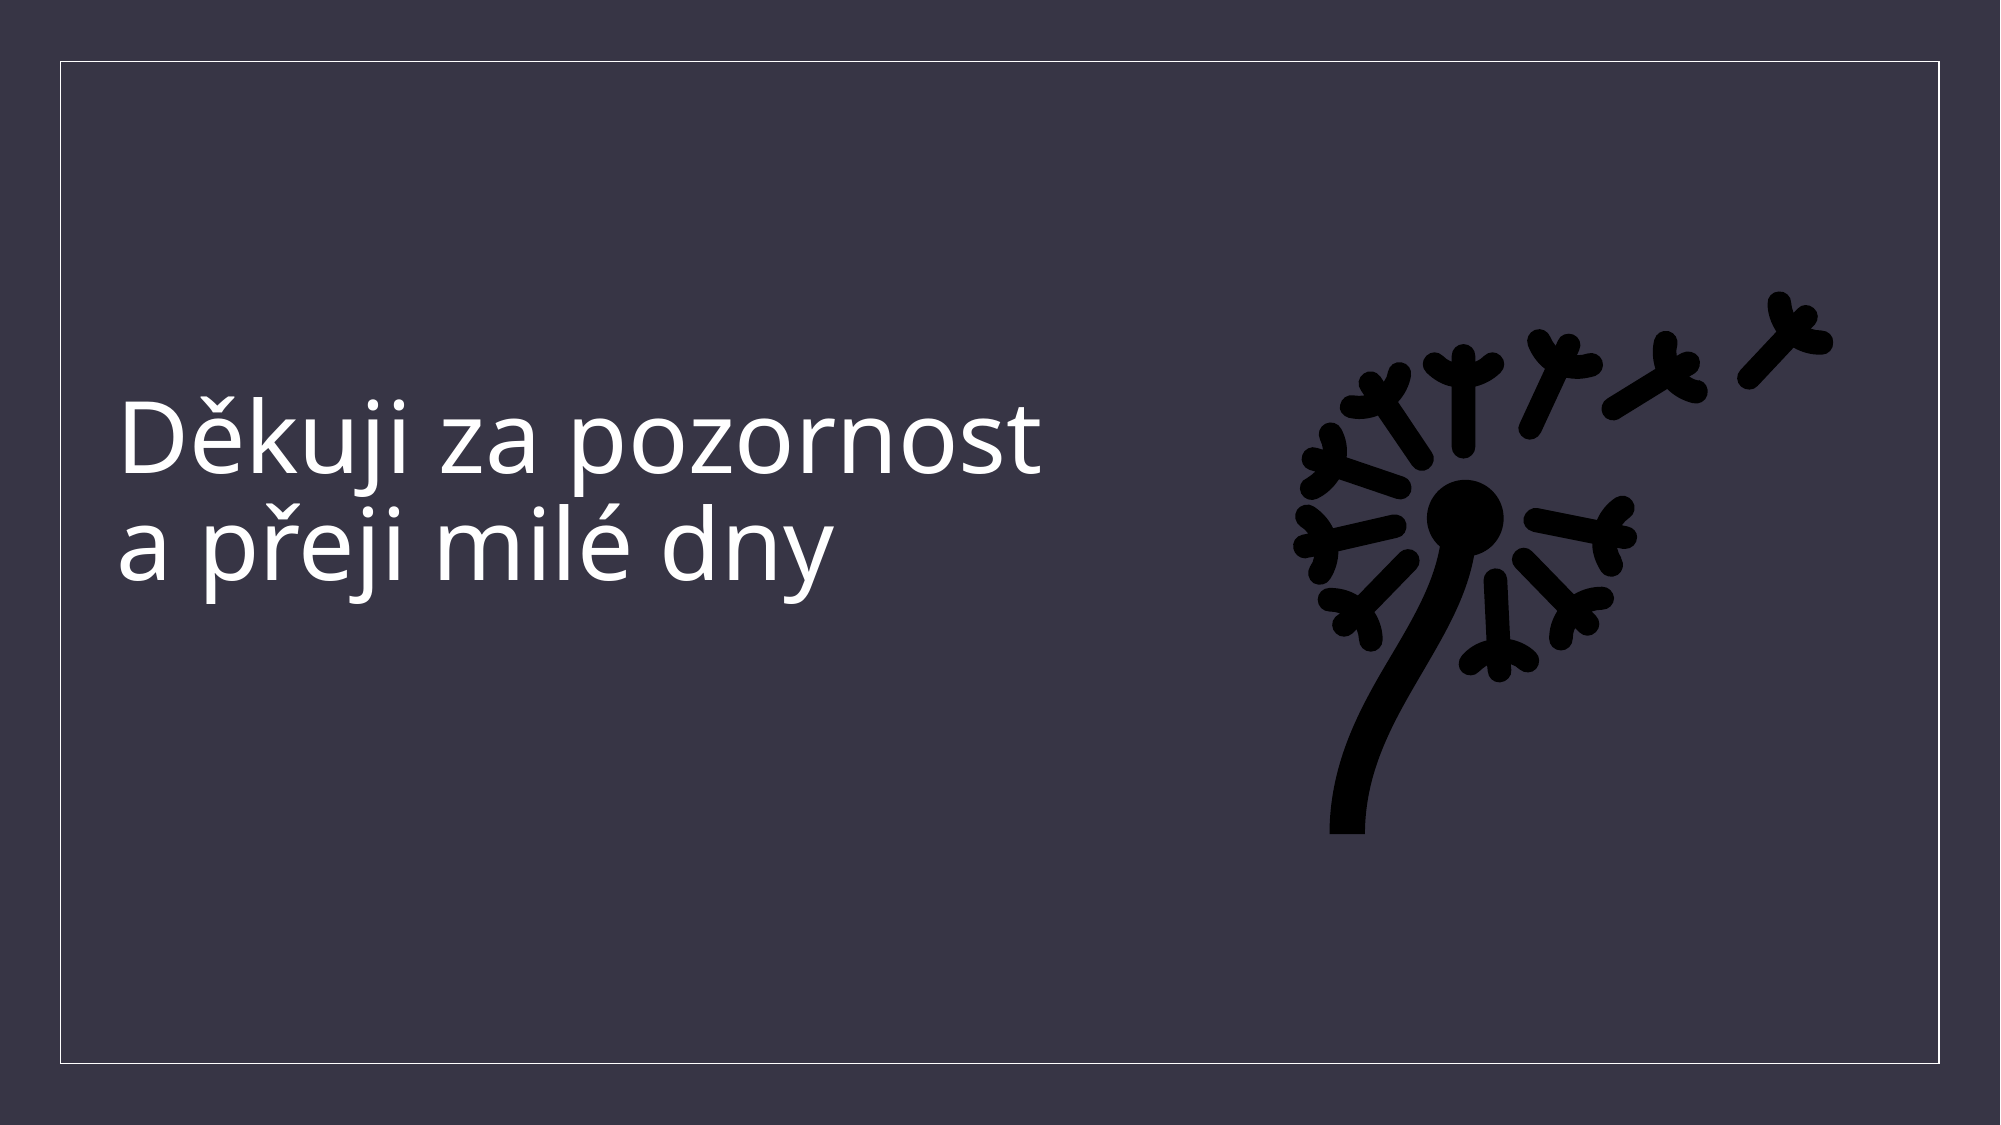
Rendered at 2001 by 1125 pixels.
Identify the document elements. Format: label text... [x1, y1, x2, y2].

picture [1275, 276, 1849, 849]
title Děkuji za pozornost a přeji milé dny [101, 306, 1275, 684]
